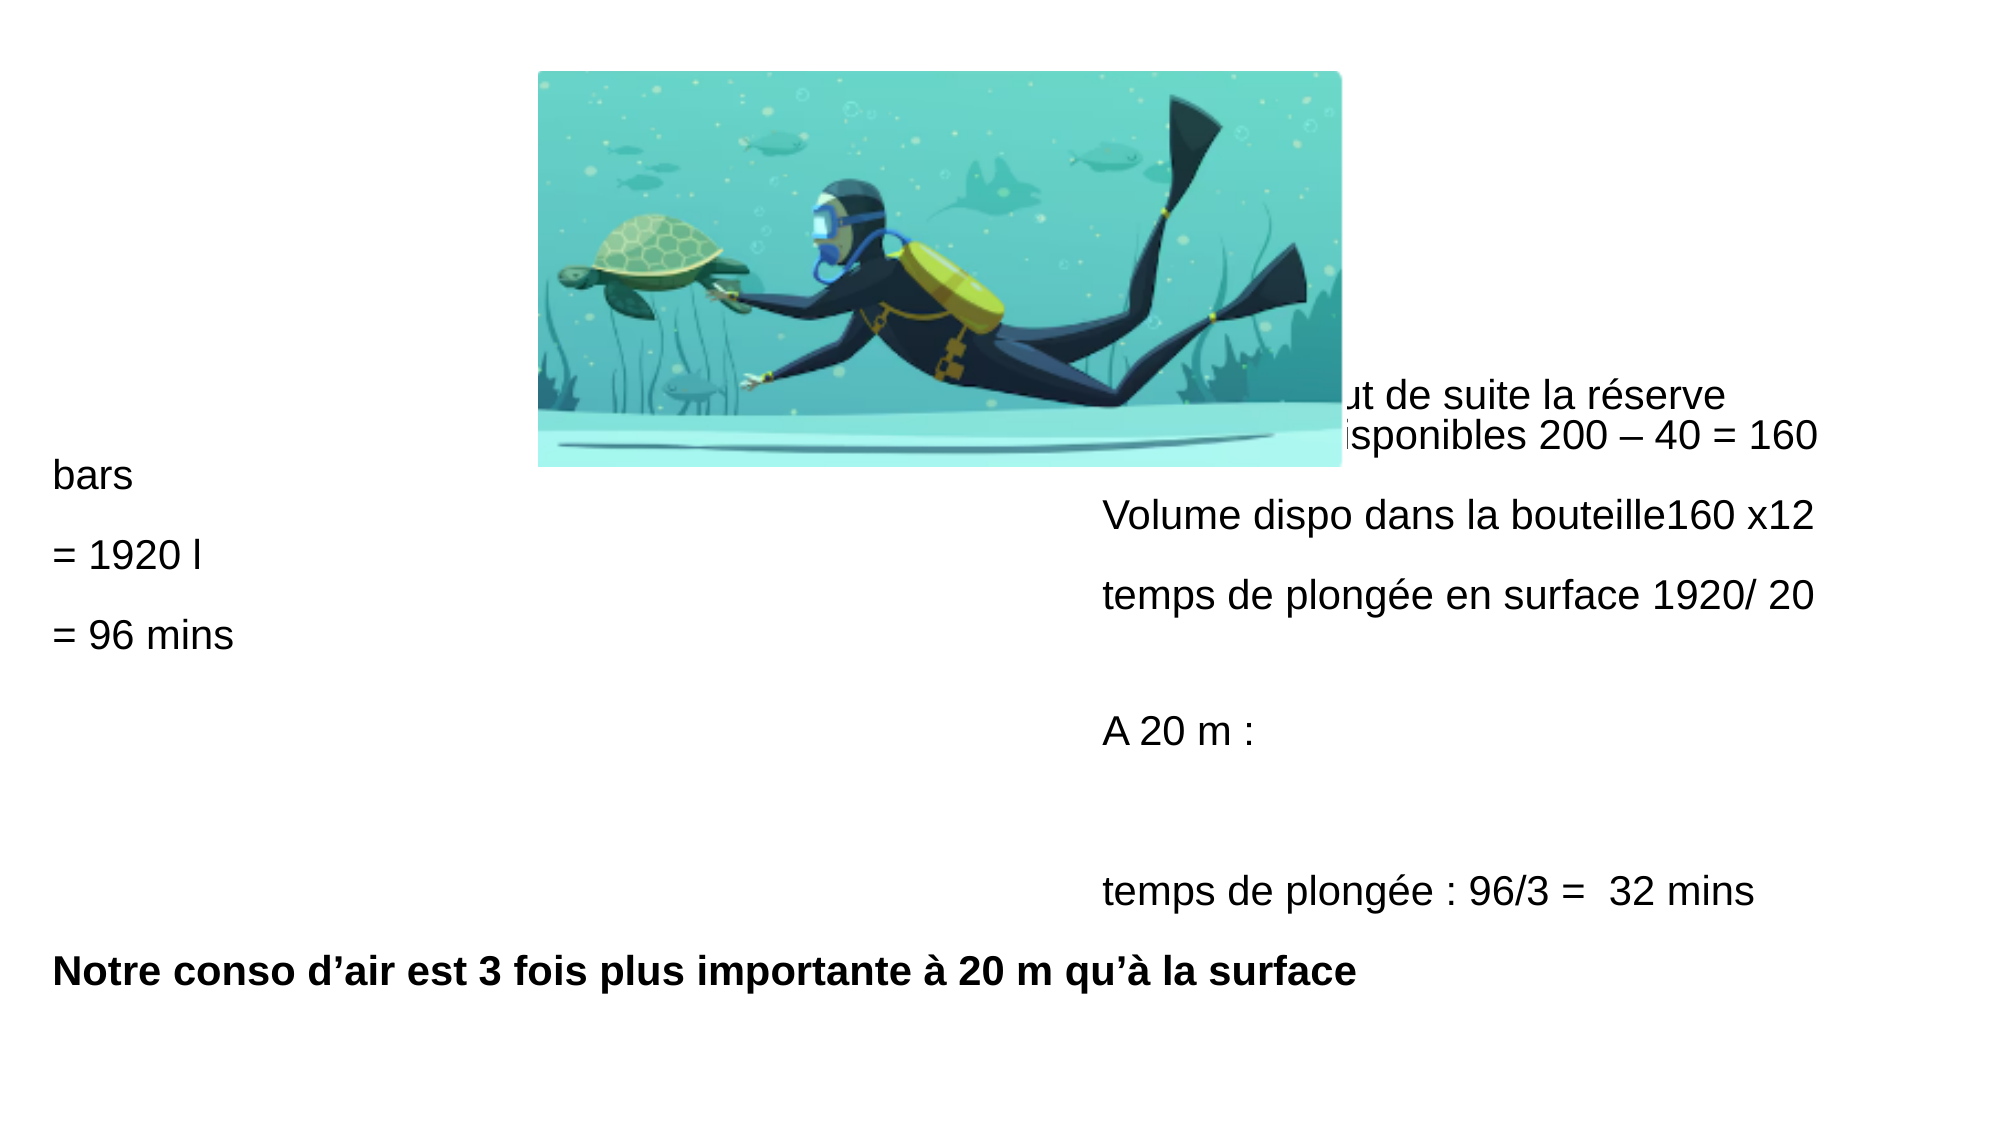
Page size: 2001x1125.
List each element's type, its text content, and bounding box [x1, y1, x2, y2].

text_box On enlève tout de suite la réserve Nb de bars disponibles 200 – 40 = 160 bars Volume dispo dans la bouteille160 x12 = 1920 l temps de plongée en surface 1920/ 20 = 96 mins A 20 m : temps de plongée : 96/3 = 32 mins Notre conso d’air est 3 fois plus importante à 20 m qu’à la surface [37, 69, 1848, 1081]
picture [538, 71, 1347, 467]
